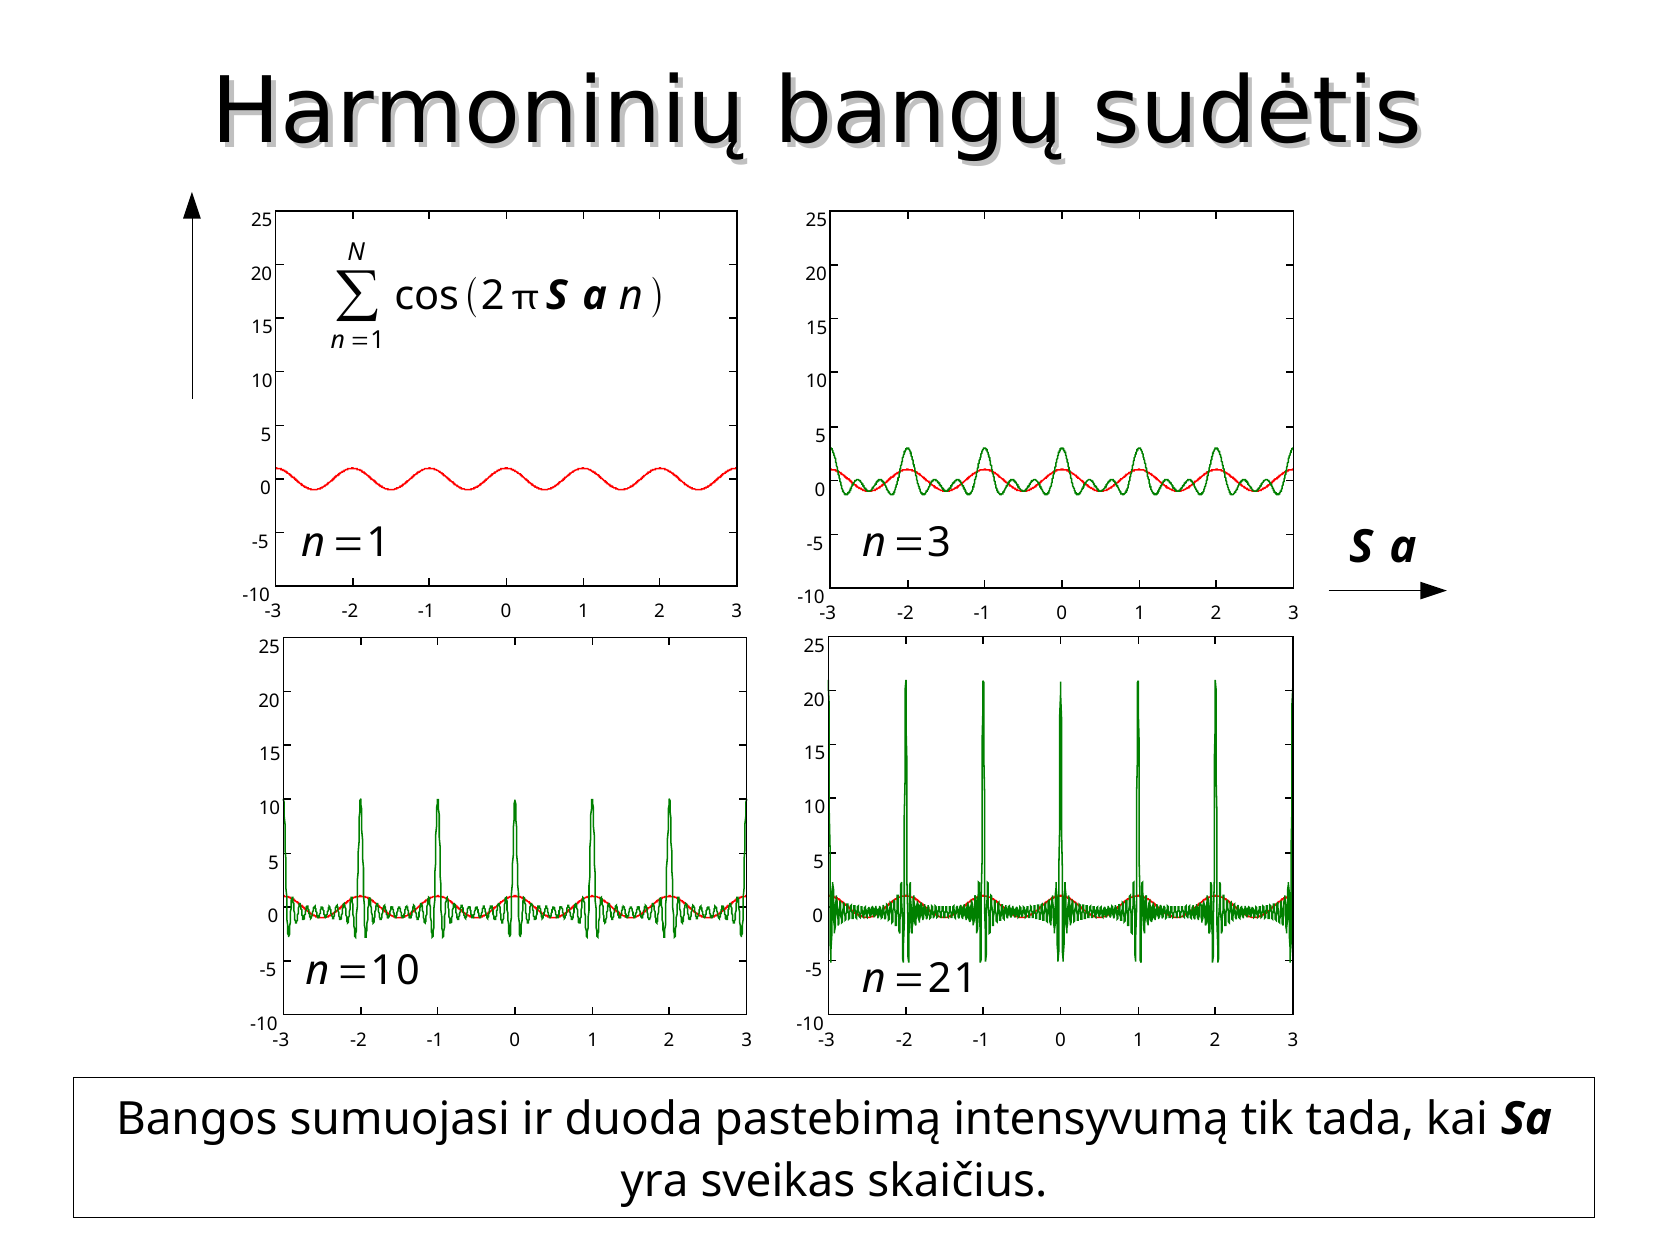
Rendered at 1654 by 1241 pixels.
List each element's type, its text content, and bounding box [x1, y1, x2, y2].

text_box 5 [260, 421, 273, 445]
chart [324, 236, 669, 356]
text_box -3 [819, 599, 843, 622]
text_box 25 [803, 632, 828, 655]
text_box 2 [1209, 1026, 1222, 1049]
text_box 0 [812, 902, 825, 925]
chart [299, 944, 429, 997]
text_box 10 [803, 793, 828, 816]
text_box Bangos sumuojasi ir duoda pastebimą intensyvumą tik tada, kai Sa yra sveikas skaičius. [73, 1077, 1595, 1209]
text_box -2 [341, 597, 365, 621]
text_box -10 [796, 1010, 829, 1033]
text_box -5 [251, 528, 275, 552]
text_box 20 [805, 260, 829, 283]
text_box -10 [250, 1010, 285, 1033]
chart [856, 952, 985, 1004]
text_box 5 [813, 848, 826, 871]
text_box 3 [1288, 599, 1301, 622]
chart [295, 516, 398, 569]
text_box 25 [251, 206, 276, 230]
text_box 25 [805, 206, 830, 229]
text_box 3 [1287, 1026, 1300, 1049]
text_box 25 [258, 633, 283, 656]
text_box 0 [1054, 1026, 1068, 1049]
text_box 5 [815, 422, 828, 445]
chart [856, 516, 959, 569]
text_box 2 [654, 597, 667, 621]
text_box -3 [272, 1026, 296, 1049]
text_box -10 [242, 581, 277, 605]
text_box -5 [259, 956, 283, 979]
text_box 15 [259, 740, 283, 763]
text_box 10 [251, 367, 275, 390]
text_box 5 [268, 849, 281, 872]
text_box 20 [250, 260, 275, 283]
text_box 0 [500, 597, 513, 621]
text_box 10 [805, 367, 829, 391]
text_box 0 [260, 474, 273, 498]
text_box 0 [509, 1026, 522, 1049]
chart [1343, 516, 1427, 578]
text_box 0 [267, 902, 280, 925]
text_box 20 [803, 686, 828, 709]
text_box -2 [350, 1026, 373, 1049]
text_box 20 [258, 686, 283, 710]
text_box 15 [806, 314, 829, 337]
text_box -2 [896, 599, 920, 622]
text_box -5 [805, 956, 827, 979]
text_box 15 [804, 740, 828, 763]
text_box 1 [1134, 599, 1147, 622]
text_box -1 [417, 597, 442, 621]
text_box -1 [426, 1026, 450, 1049]
text_box 3 [741, 1026, 754, 1049]
text_box 0 [1056, 599, 1069, 622]
text_box 1 [587, 1026, 600, 1049]
text_box 15 [251, 313, 275, 337]
text_box -1 [973, 599, 997, 622]
text_box -1 [972, 1026, 994, 1049]
text_box -10 [797, 583, 832, 606]
text_box 1 [1133, 1026, 1146, 1049]
text_box -3 [264, 597, 288, 621]
text_box 2 [1210, 599, 1223, 622]
text_box -2 [895, 1026, 918, 1049]
title Harmoninių bangų sudėtis [73, 14, 1562, 208]
text_box -3 [818, 1026, 840, 1049]
text_box -5 [806, 530, 829, 553]
text_box 3 [731, 597, 744, 621]
text_box 10 [258, 794, 283, 817]
text_box 2 [663, 1026, 676, 1049]
text_box 0 [814, 476, 827, 499]
text_box 1 [578, 597, 591, 621]
